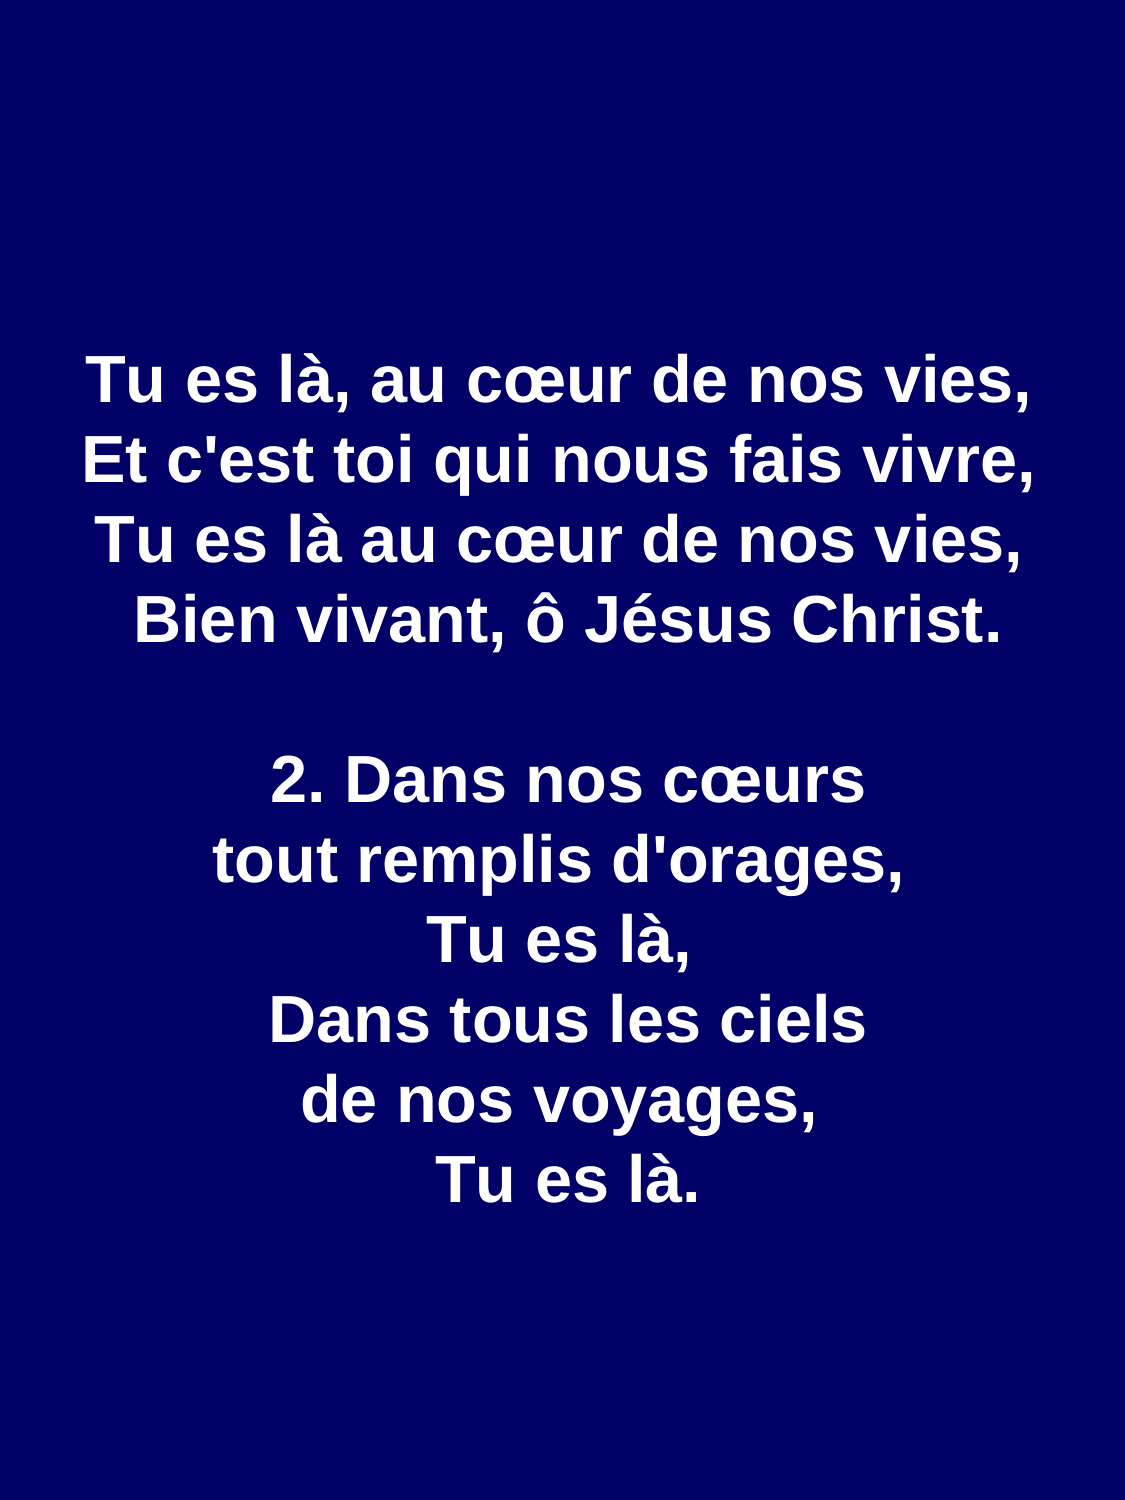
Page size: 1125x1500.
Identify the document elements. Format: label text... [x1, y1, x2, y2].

text_box Tu es là, au cœur de nos vies, Et c'est toi qui nous fais vivre, Tu es là au cœur de nos vies, Bien vivant, ô Jésus Christ. 2. Dans nos cœurs tout remplis d'orages, Tu es là, Dans tous les ciels de nos voyages, Tu es là. [62, 328, 1075, 1500]
